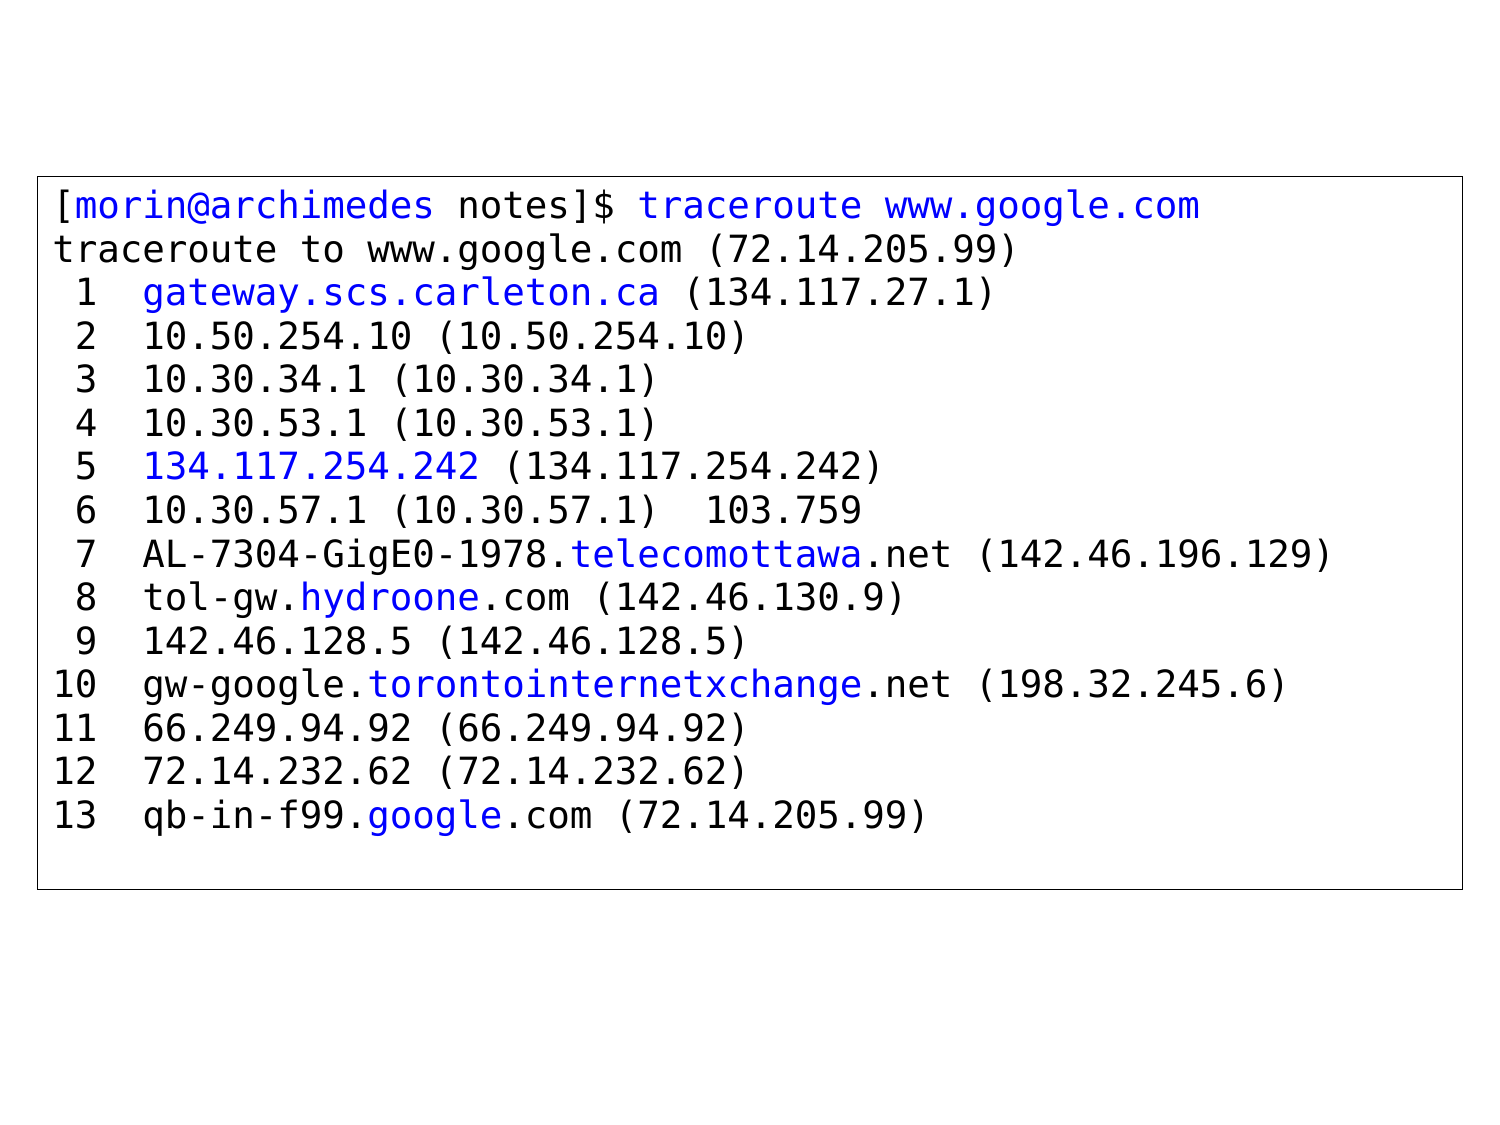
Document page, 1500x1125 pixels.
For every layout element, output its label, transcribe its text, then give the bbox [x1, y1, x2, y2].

text_box [morin@archimedes notes]$ traceroute www.google.com traceroute to www.google.com (72.14.205.99) 1 gateway.scs.carleton.ca (134.117.27.1) 2 10.50.254.10 (10.50.254.10) 3 10.30.34.1 (10.30.34.1) 4 10.30.53.1 (10.30.53.1) 5 134.117.254.242 (134.117.254.242) 6 10.30.57.1 (10.30.57.1) 103.759 7 AL-7304-GigE0-1978.telecomottawa.net (142.46.196.129) 8 tol-gw.hydroone.com (142.46.130.9) 9 142.46.128.5 (142.46.128.5) 10 gw-google.torontointernetxchange.net (198.32.245.6) 11 66.249.94.92 (66.249.94.92) 12 72.14.232.62 (72.14.232.62) 13 qb-in-f99.google.com (72.14.205.99) [37, 176, 1463, 890]
